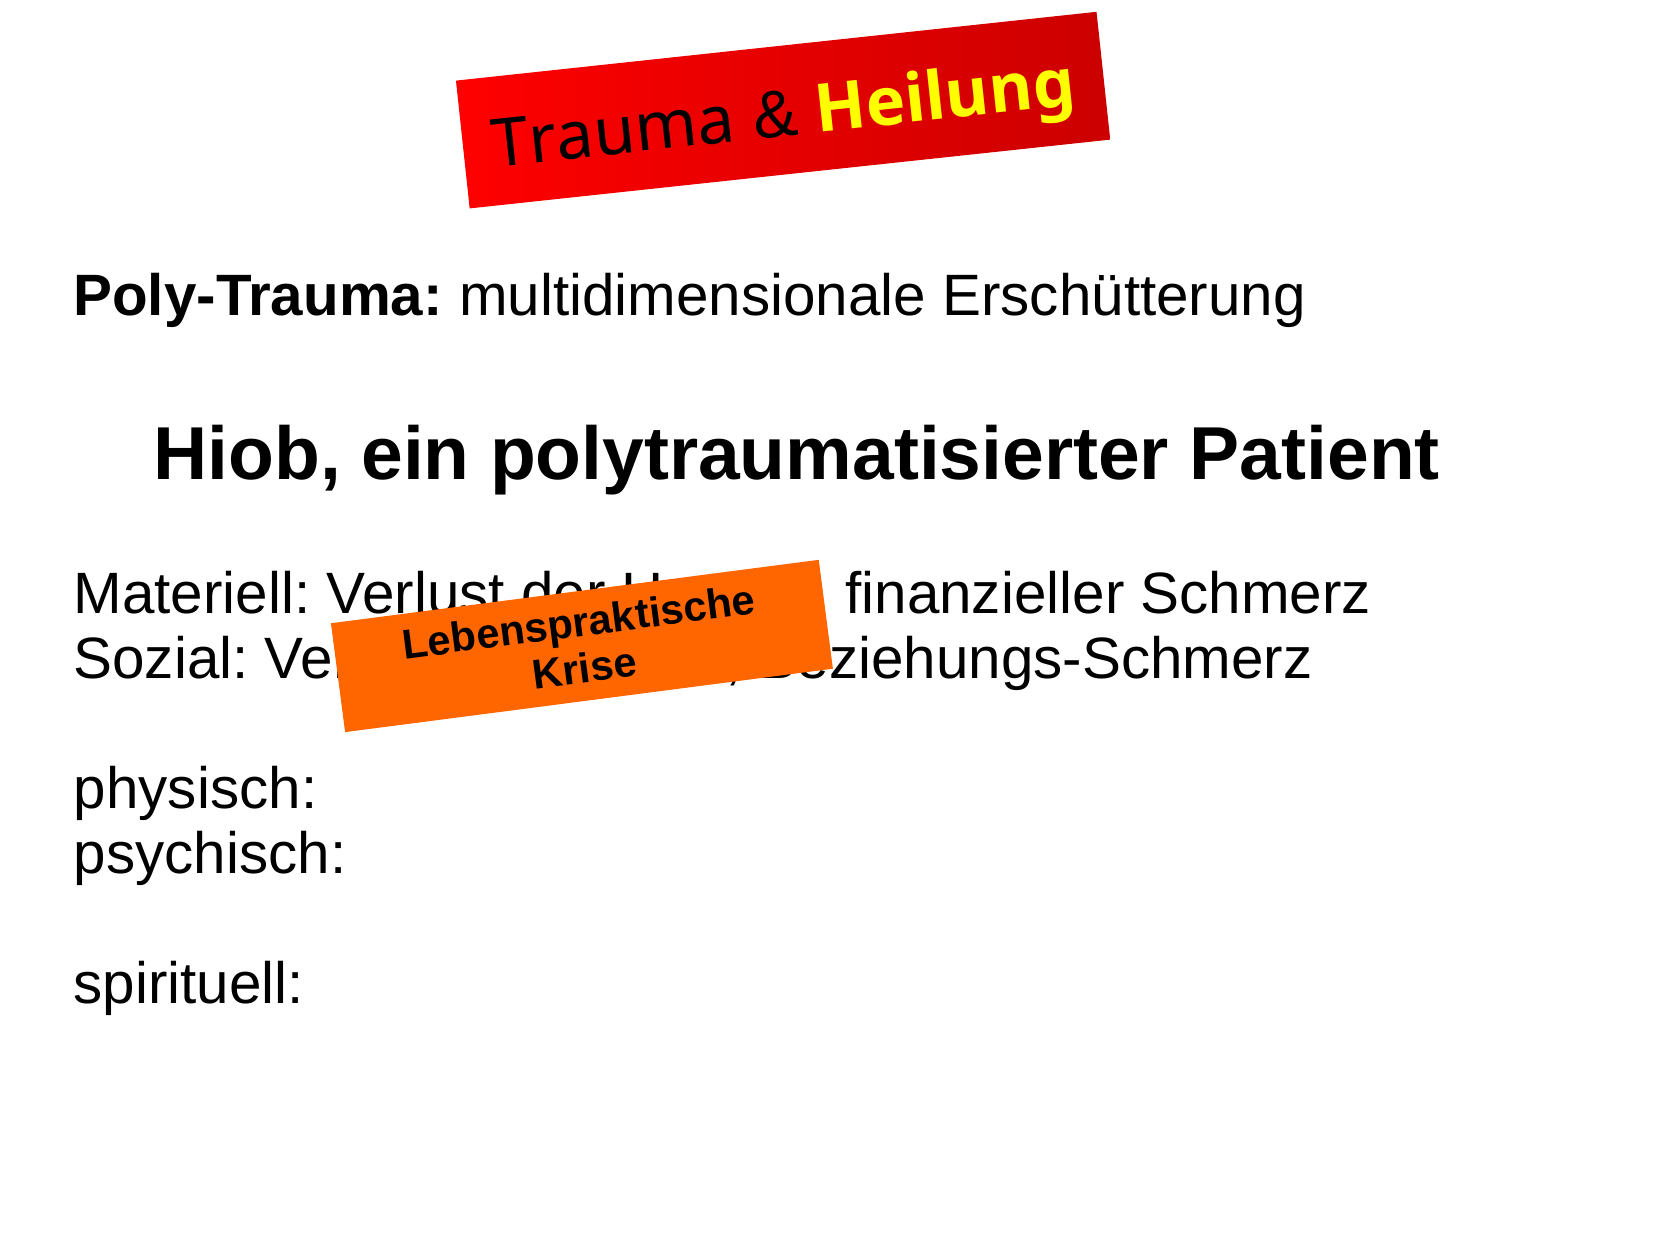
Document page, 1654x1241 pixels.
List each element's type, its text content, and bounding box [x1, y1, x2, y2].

text_box Poly-Trauma: multidimensionale Erschütterung Hiob, ein polytraumatisierter Patient Materiell: Verlust der Herden, finanzieller Schmerz Sozial: Verlust der Kinder, Beziehungs-Schmerz physisch: psychisch: spirituell: [59, 254, 1536, 1088]
title Trauma & Heilung [455, 11, 1111, 209]
text_box Lebenspraktische Krise [330, 559, 833, 733]
